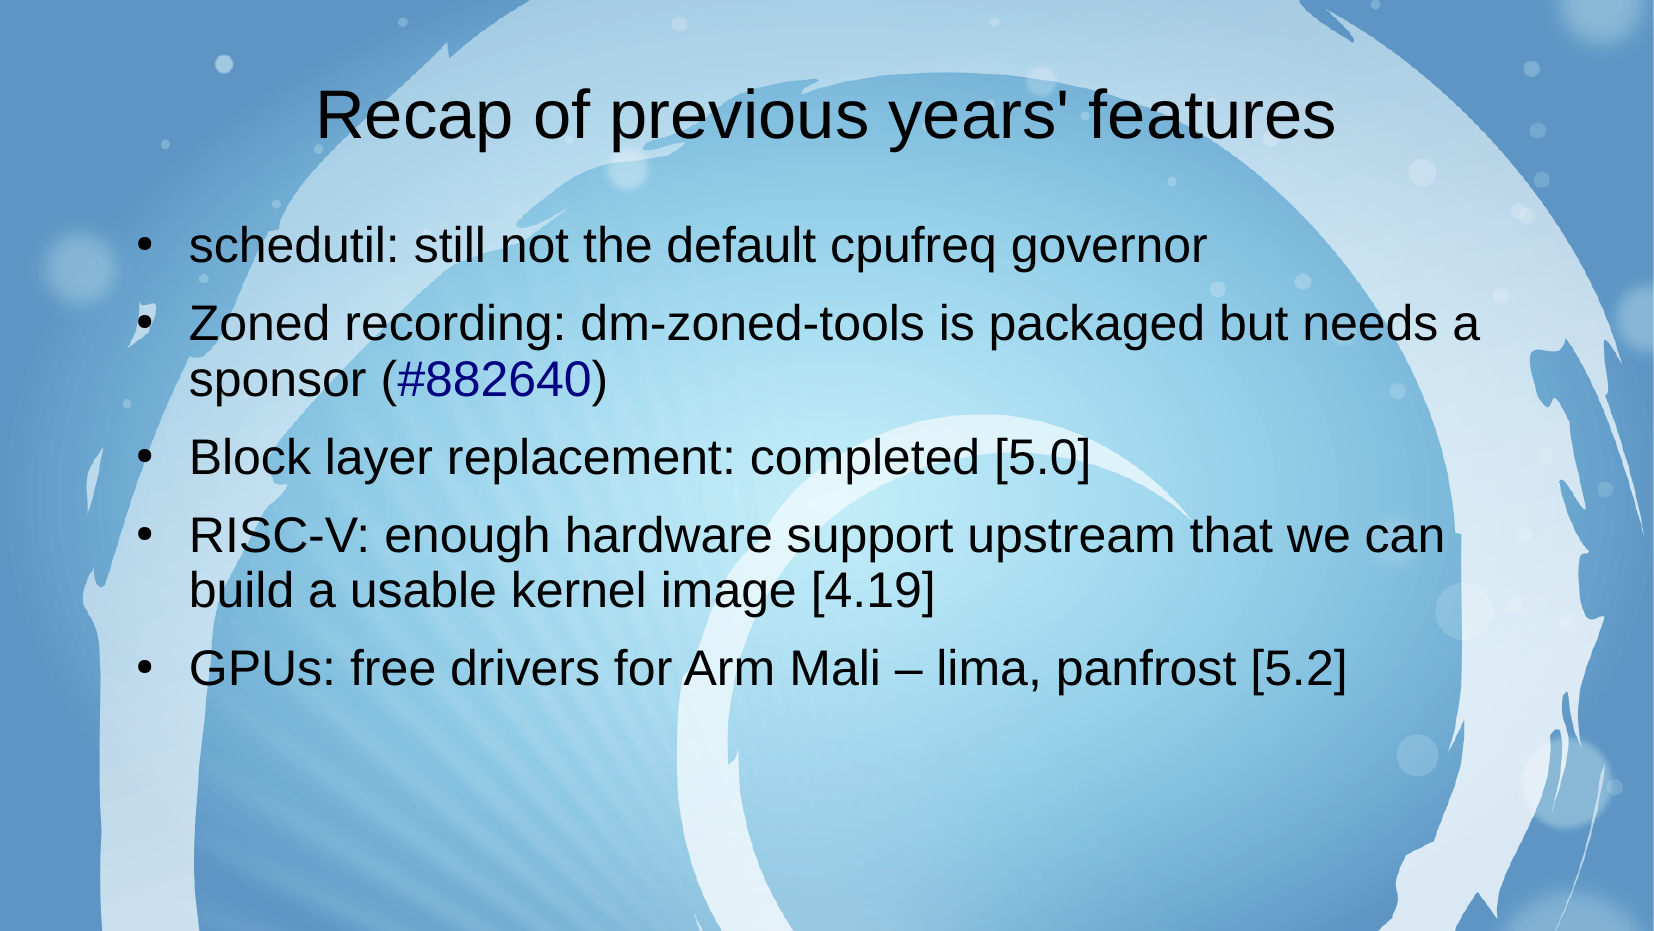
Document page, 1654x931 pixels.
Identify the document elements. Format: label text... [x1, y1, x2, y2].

picture [0, 0, 1654, 931]
title Recap of previous years' features [118, 37, 1536, 193]
list schedutil: still not the default cpufreq governor Zoned recording: dm-zoned-tools is packaged but needs a sponsor (#882640) Block layer replacement: completed [5.0] RISC-V: enough hardware support upstream that we can build a usable kernel image [4.19] GPUs: free drivers for Arm Mali – lima, panfrost [5.2] [118, 217, 1536, 832]
